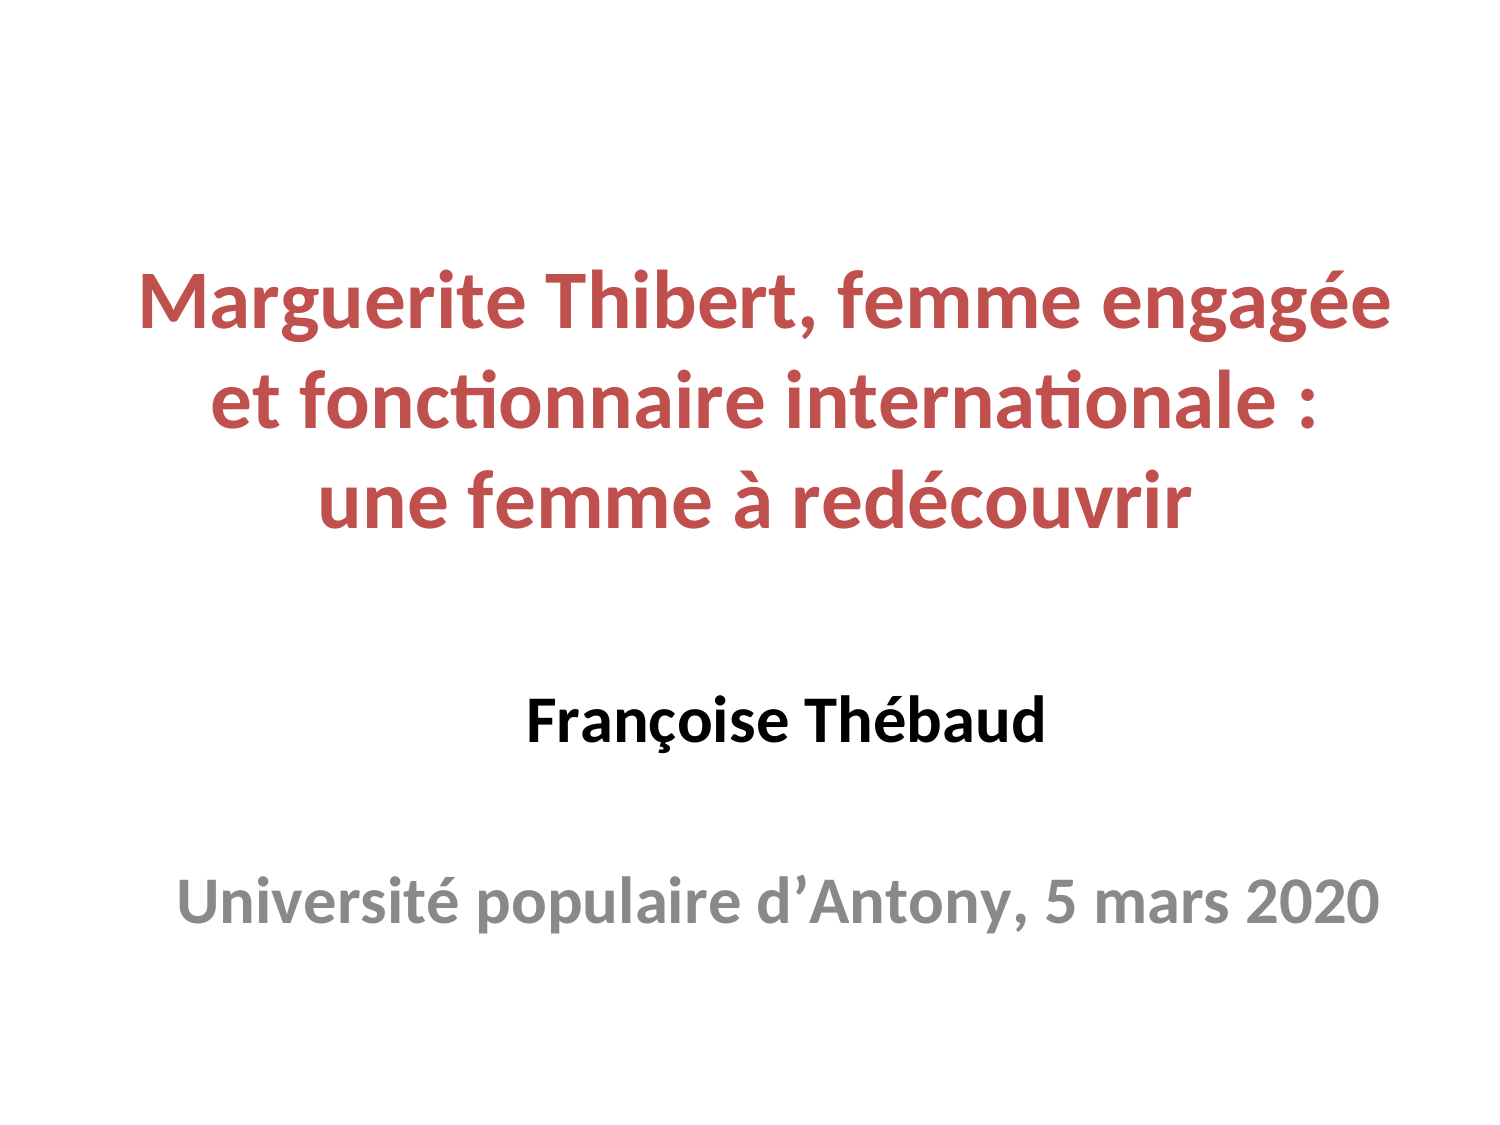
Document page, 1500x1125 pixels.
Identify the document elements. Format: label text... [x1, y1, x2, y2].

title Marguerite Thibert, femme engagée et fonctionnaire internationale : une femme à redécouvrir [112, 199, 1418, 591]
subtitle Françoise Thébaud Université populaire d’Antony, 5 mars 2020 [152, 667, 1407, 1003]
